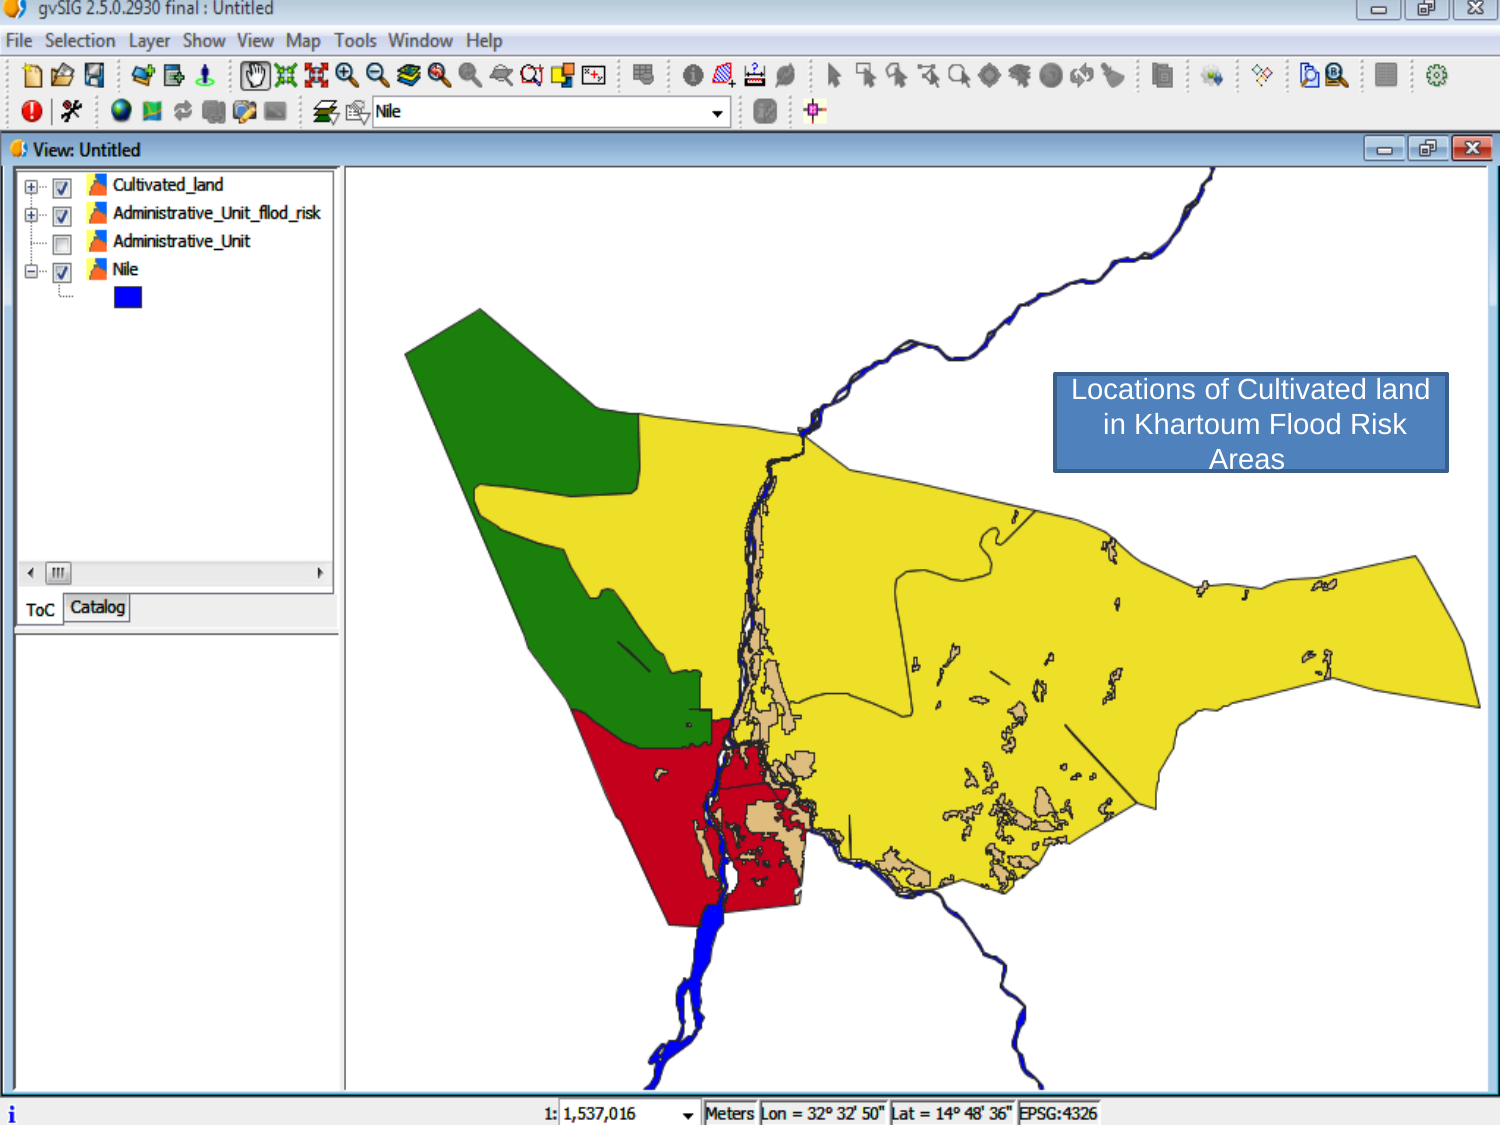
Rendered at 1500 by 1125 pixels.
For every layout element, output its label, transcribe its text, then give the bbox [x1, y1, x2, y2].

text_box Locations of Cultivated land in Khartoum Flood Risk Areas [1055, 373, 1448, 472]
picture [0, 0, 1500, 1125]
